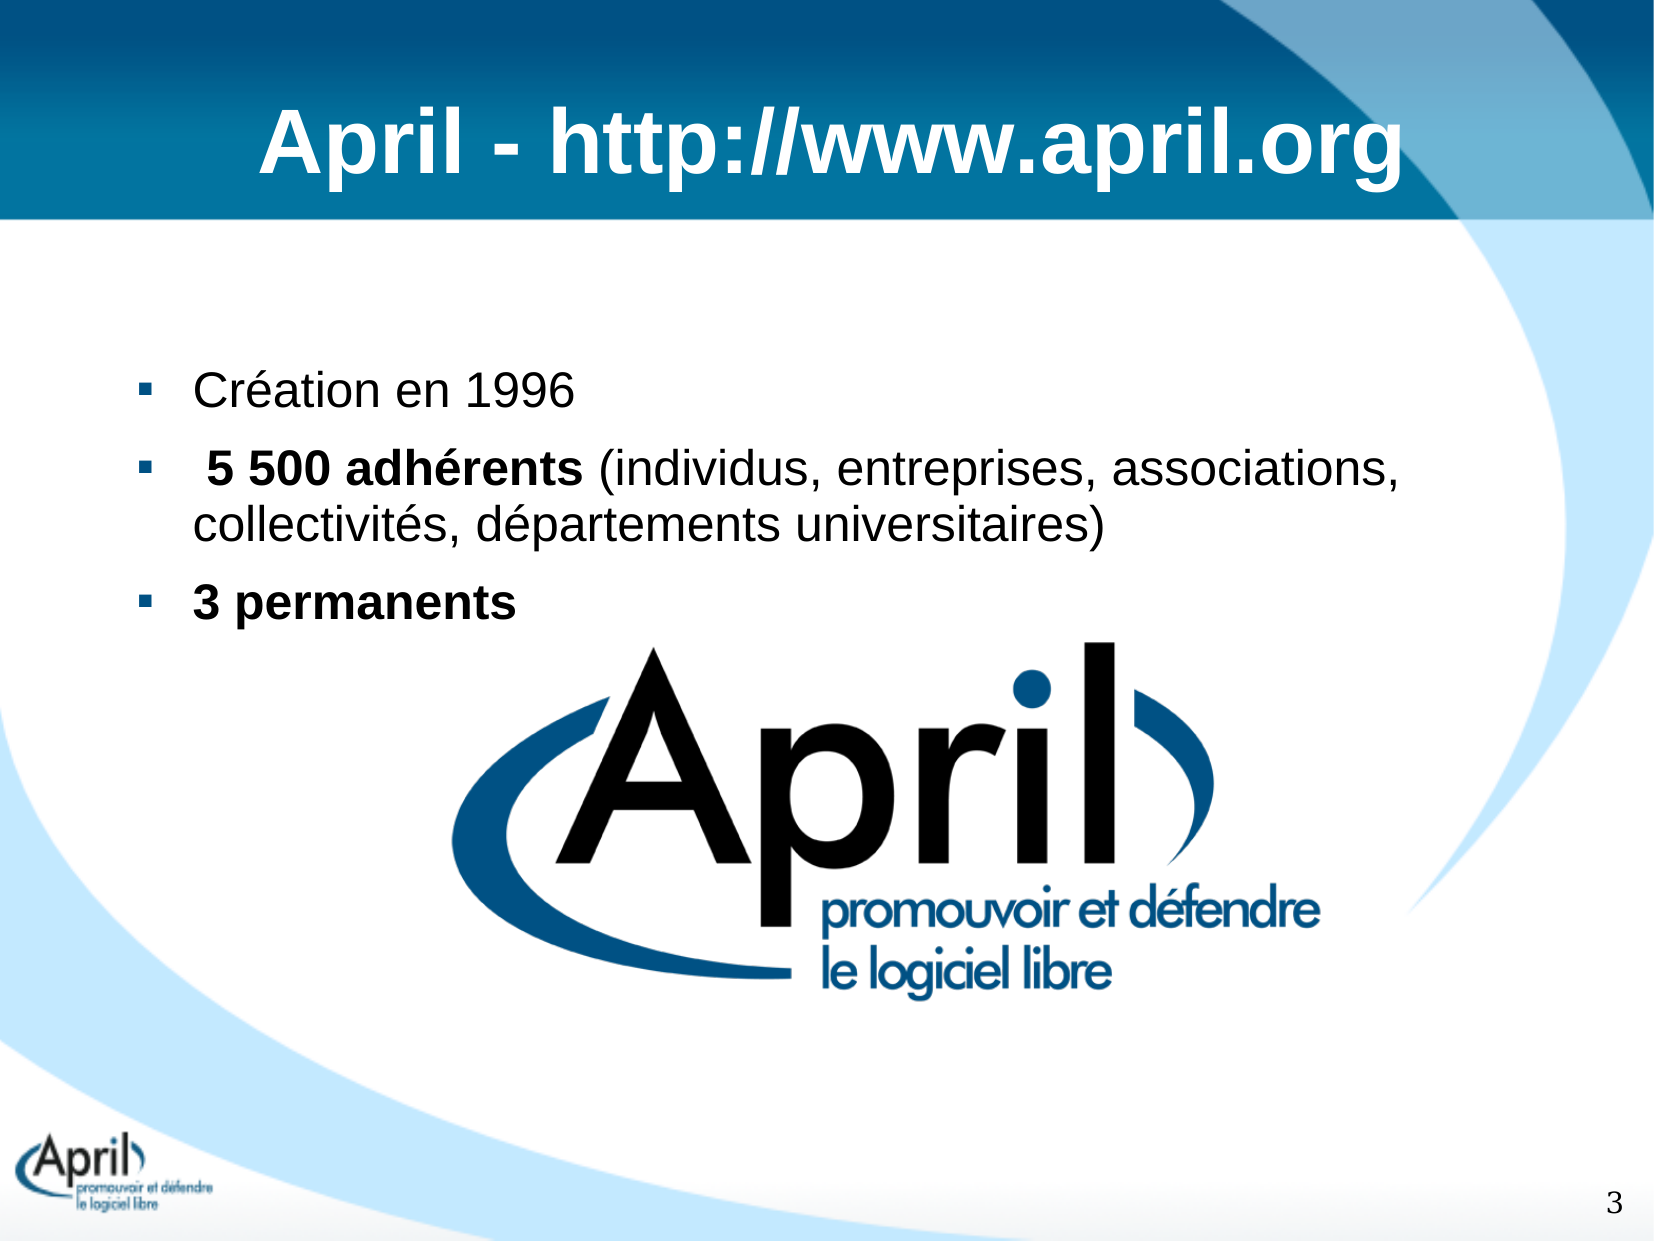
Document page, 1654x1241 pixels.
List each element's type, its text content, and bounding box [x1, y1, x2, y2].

title April - http://www.april.org [126, 38, 1539, 246]
picture [0, 0, 1654, 1241]
list Création en 1996 5 500 adhérents (individus, entreprises, associations, collectivités, départements universitaires) 3 permanents [121, 362, 1534, 1144]
